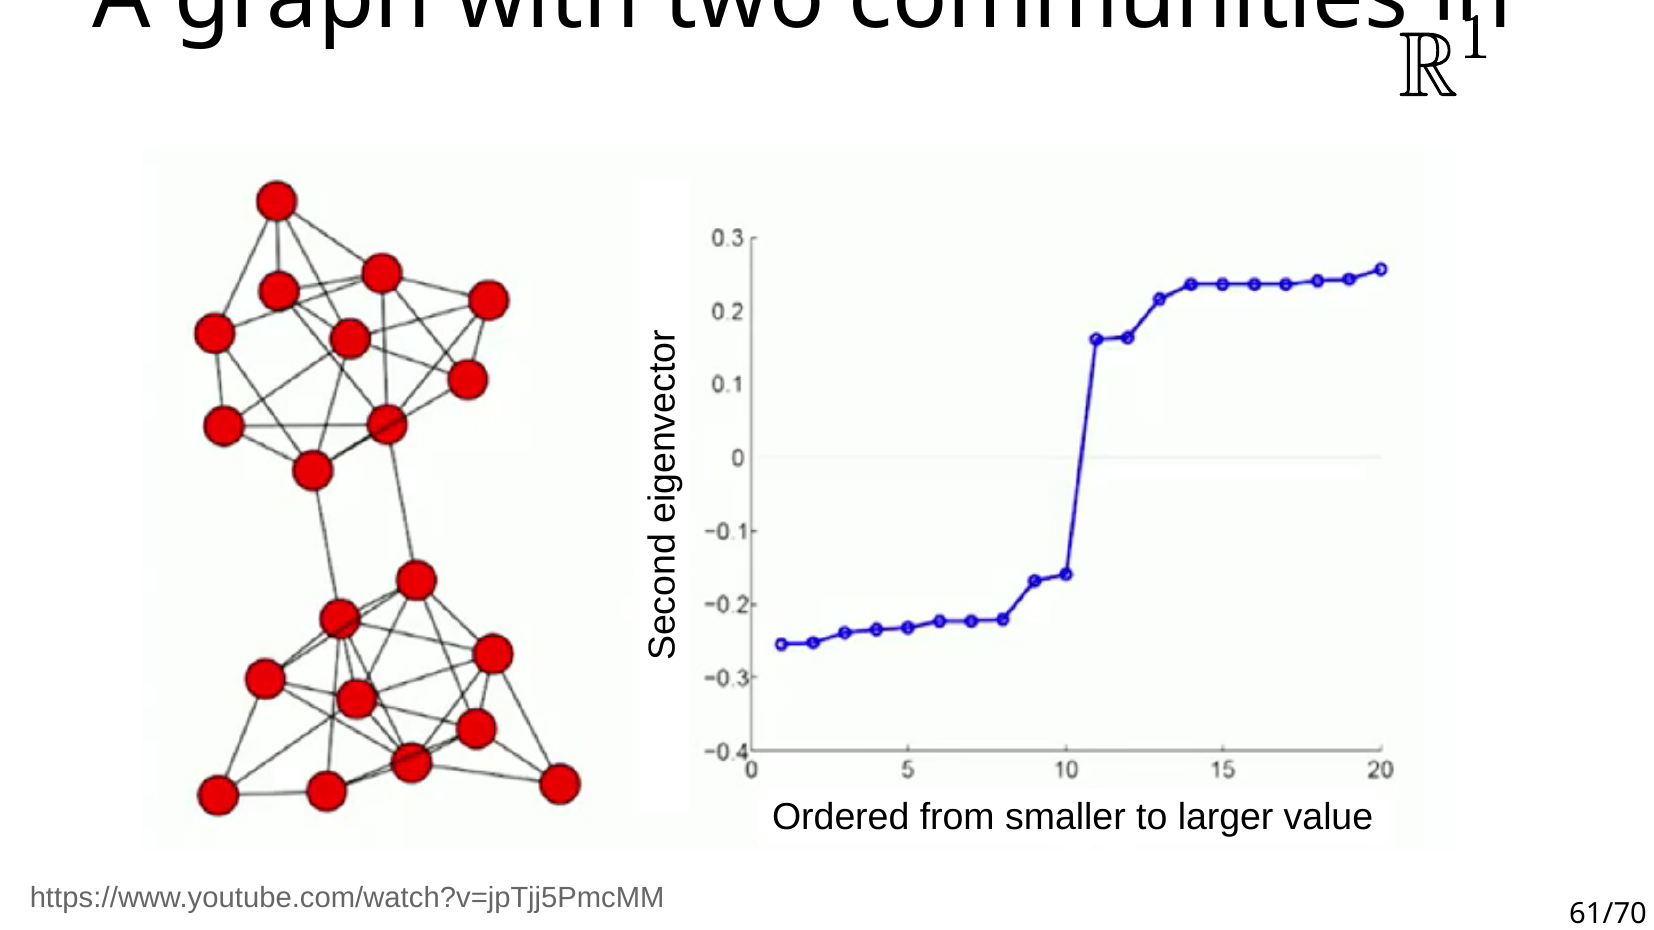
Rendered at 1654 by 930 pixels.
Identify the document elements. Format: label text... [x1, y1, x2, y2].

text_box [1399, 15, 1487, 97]
text_box Second eigenvector [633, 180, 691, 811]
title A graph with two communities in [82, 0, 1571, 120]
text_box Ordered from smaller to larger value [757, 788, 1389, 846]
text_box https://www.youtube.com/watch?v=jpTjj5PmcMM [15, 873, 706, 921]
picture [142, 149, 1456, 850]
